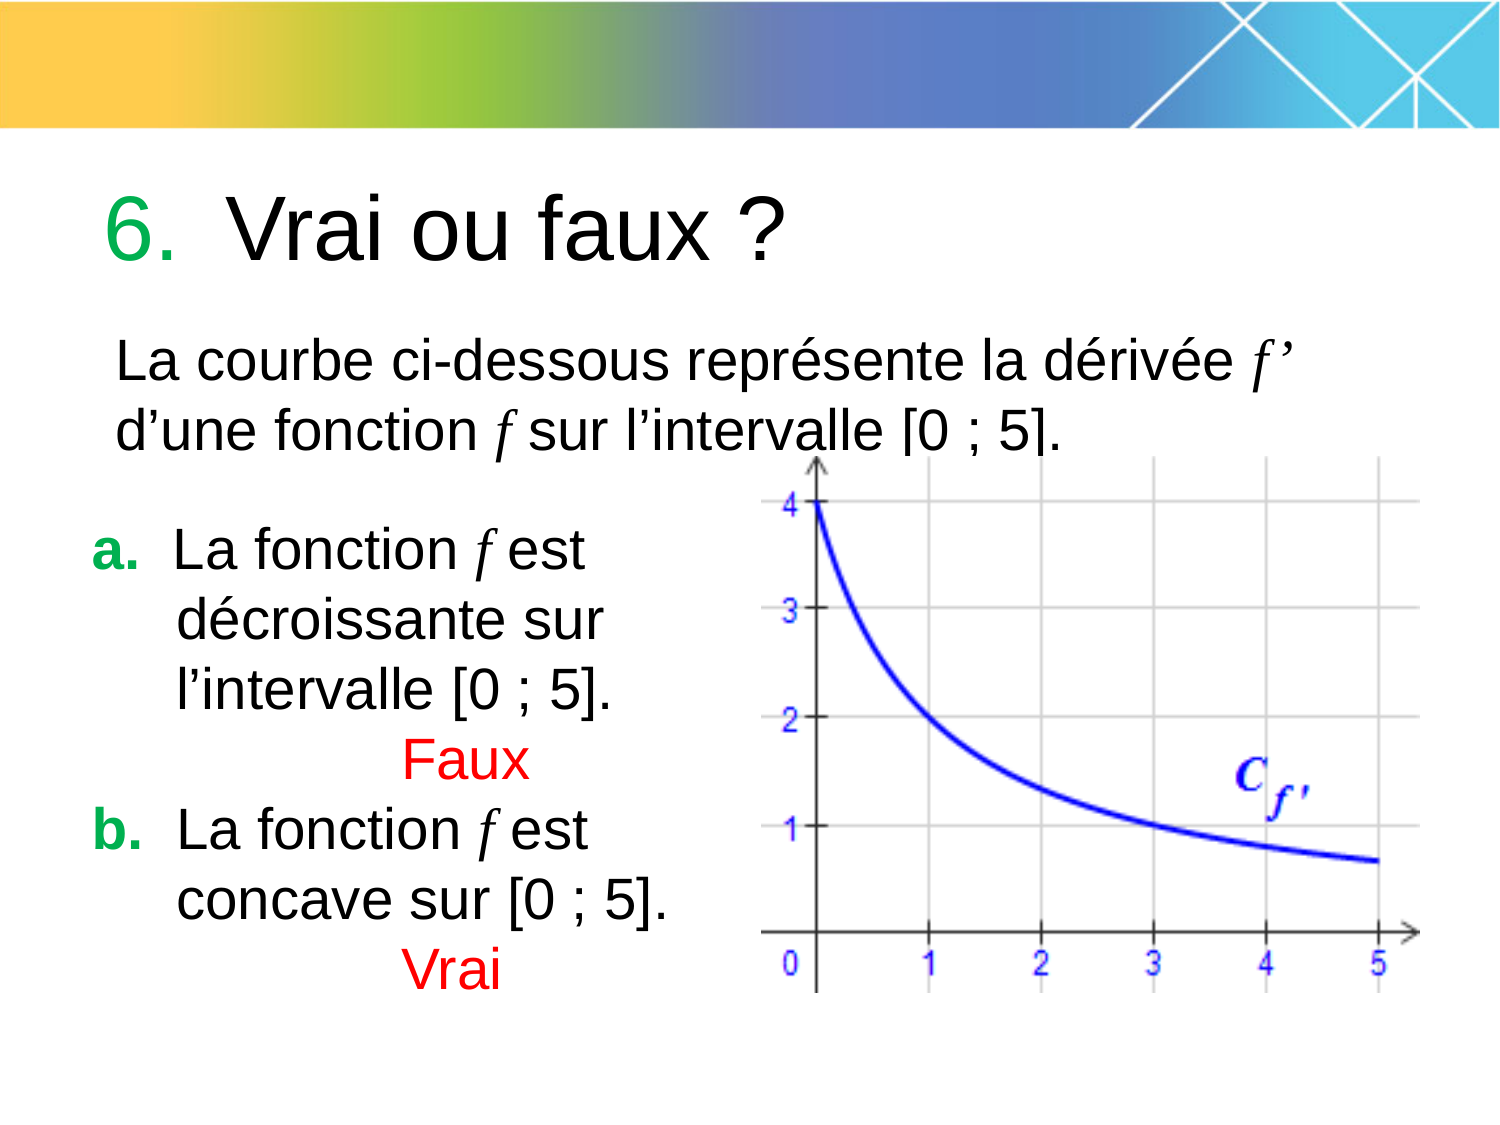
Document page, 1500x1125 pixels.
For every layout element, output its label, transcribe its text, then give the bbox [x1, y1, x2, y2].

text_box Vrai ou faux ? [88, 161, 1447, 286]
picture [761, 456, 1420, 993]
text_box La courbe ci-dessous représente la dérivée f’ d’une fonction f sur l’intervalle [0 ; 5]. [100, 314, 1412, 471]
text_box a. La fonction f est décroissante sur l’intervalle [0 ; 5]. Faux b. La fonction f est concave sur [0 ; 5]. Vrai [76, 503, 727, 1014]
